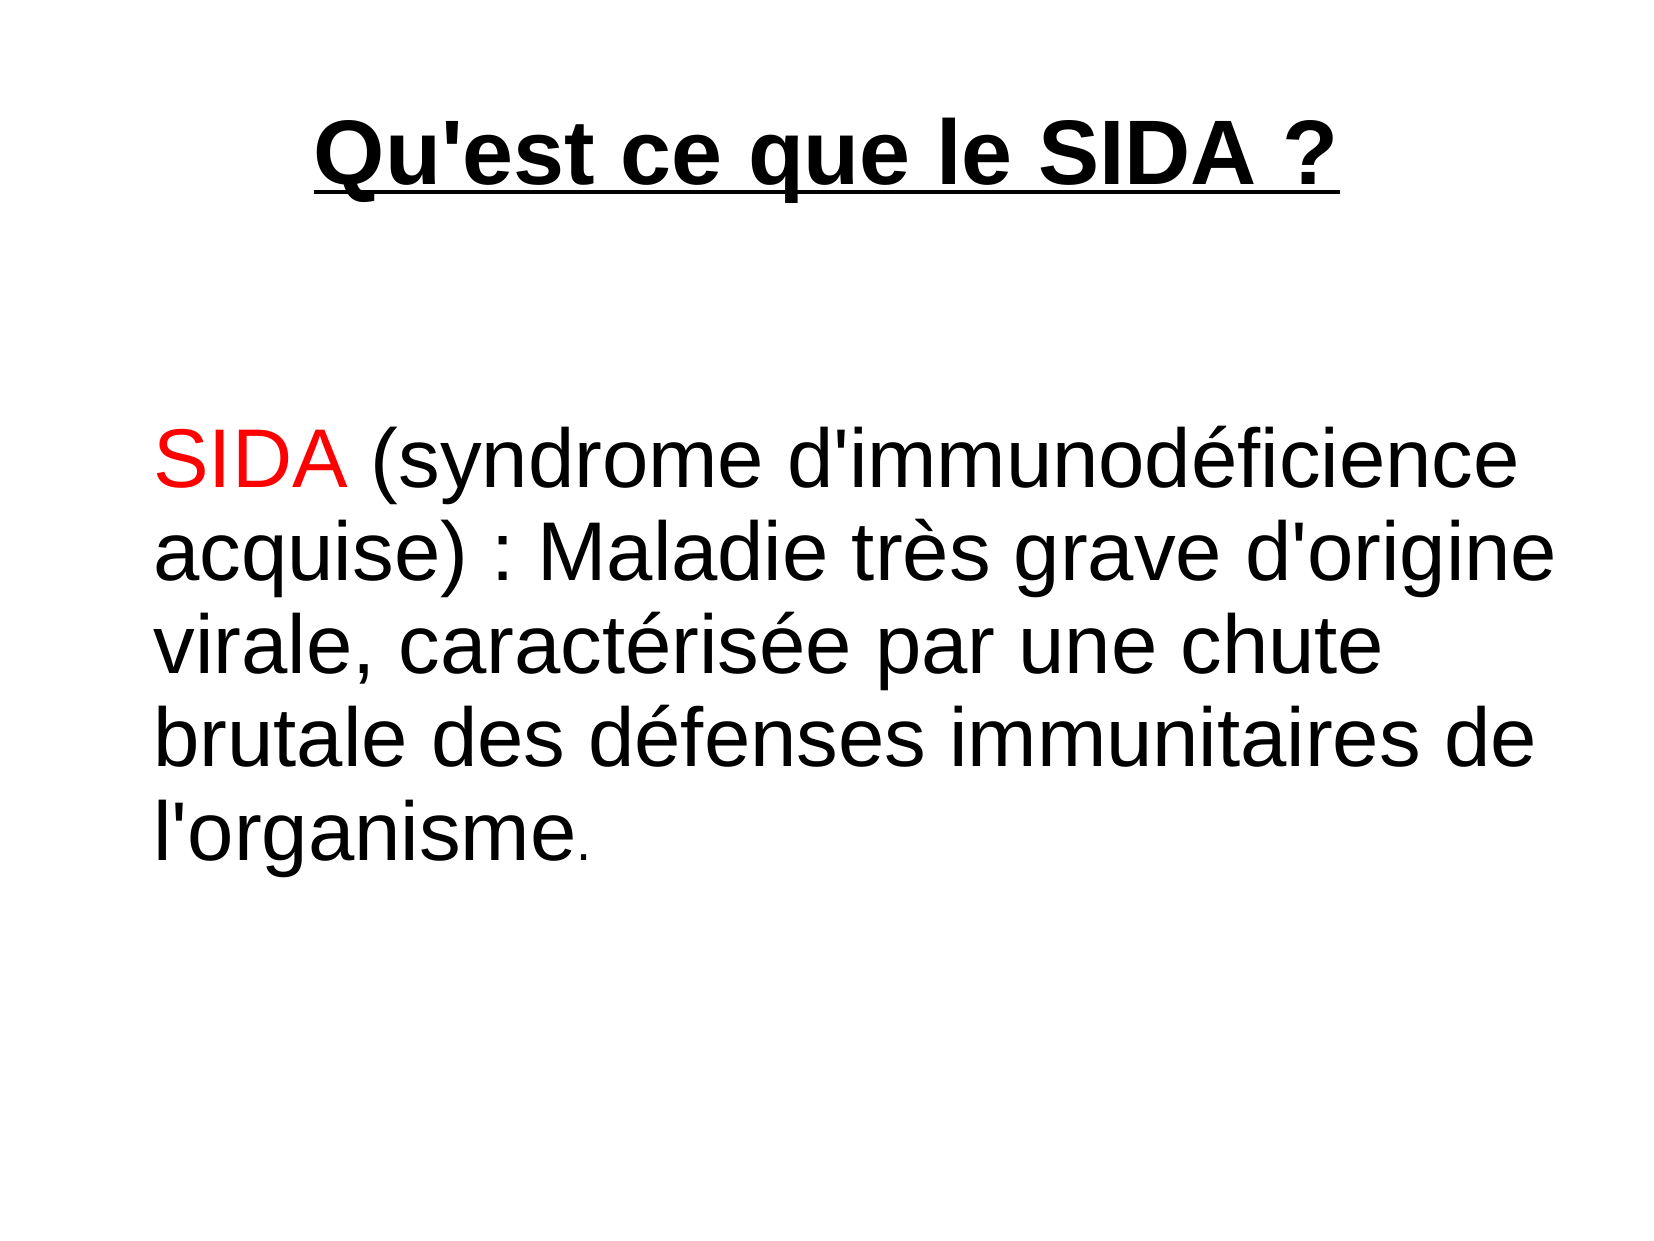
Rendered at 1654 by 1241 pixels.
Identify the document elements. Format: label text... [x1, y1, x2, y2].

title Qu'est ce que le SIDA ? [82, 49, 1571, 257]
list SIDA (syndrome d'immunodéficience acquise) : Maladie très grave d'origine virale, caractérisée par une chute brutale des défenses immunitaires de l'organisme. [82, 290, 1571, 1109]
